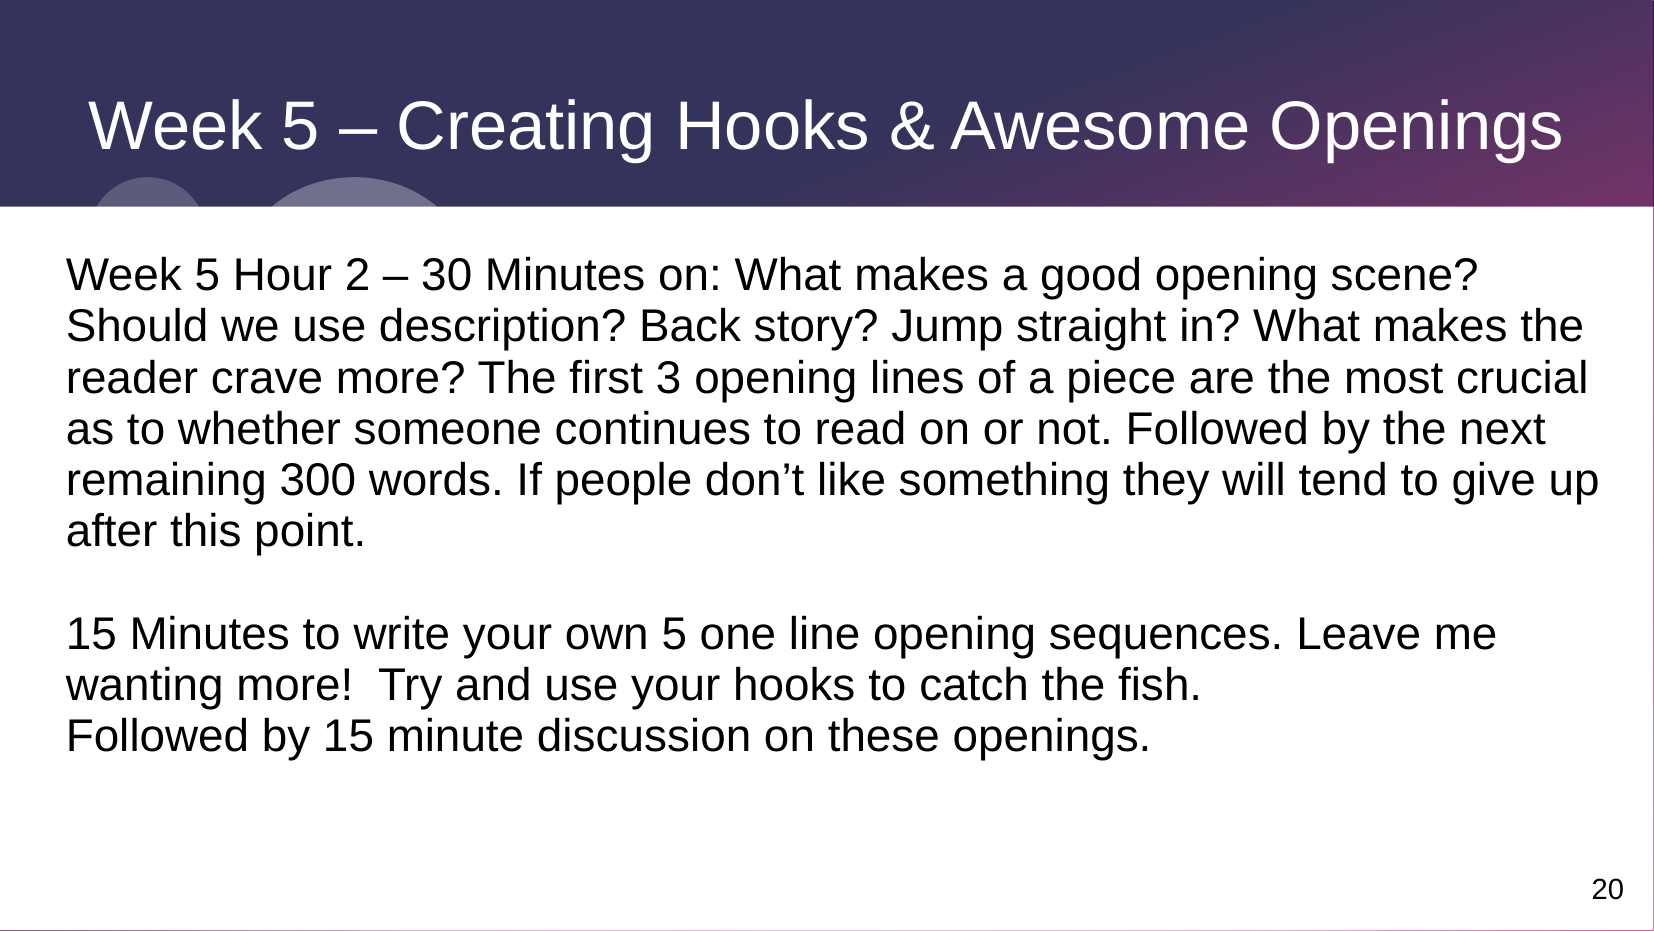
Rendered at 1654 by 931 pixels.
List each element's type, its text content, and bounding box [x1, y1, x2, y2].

title Week 5 – Creating Hooks & Awesome Openings [29, 44, 1625, 207]
text_box Week 5 Hour 2 – 30 Minutes on: What makes a good opening scene? Should we use description? Back story? Jump straight in? What makes the reader crave more? The first 3 opening lines of a piece are the most crucial as to whether someone continues to read on or not. Followed by the next remaining 300 words. If people don’t like something they will tend to give up after this point. 15 Minutes to write your own 5 one line opening sequences. Leave me wanting more! Try and use your hooks to catch the fish. Followed by 15 minute discussion on these openings. [51, 241, 1620, 892]
